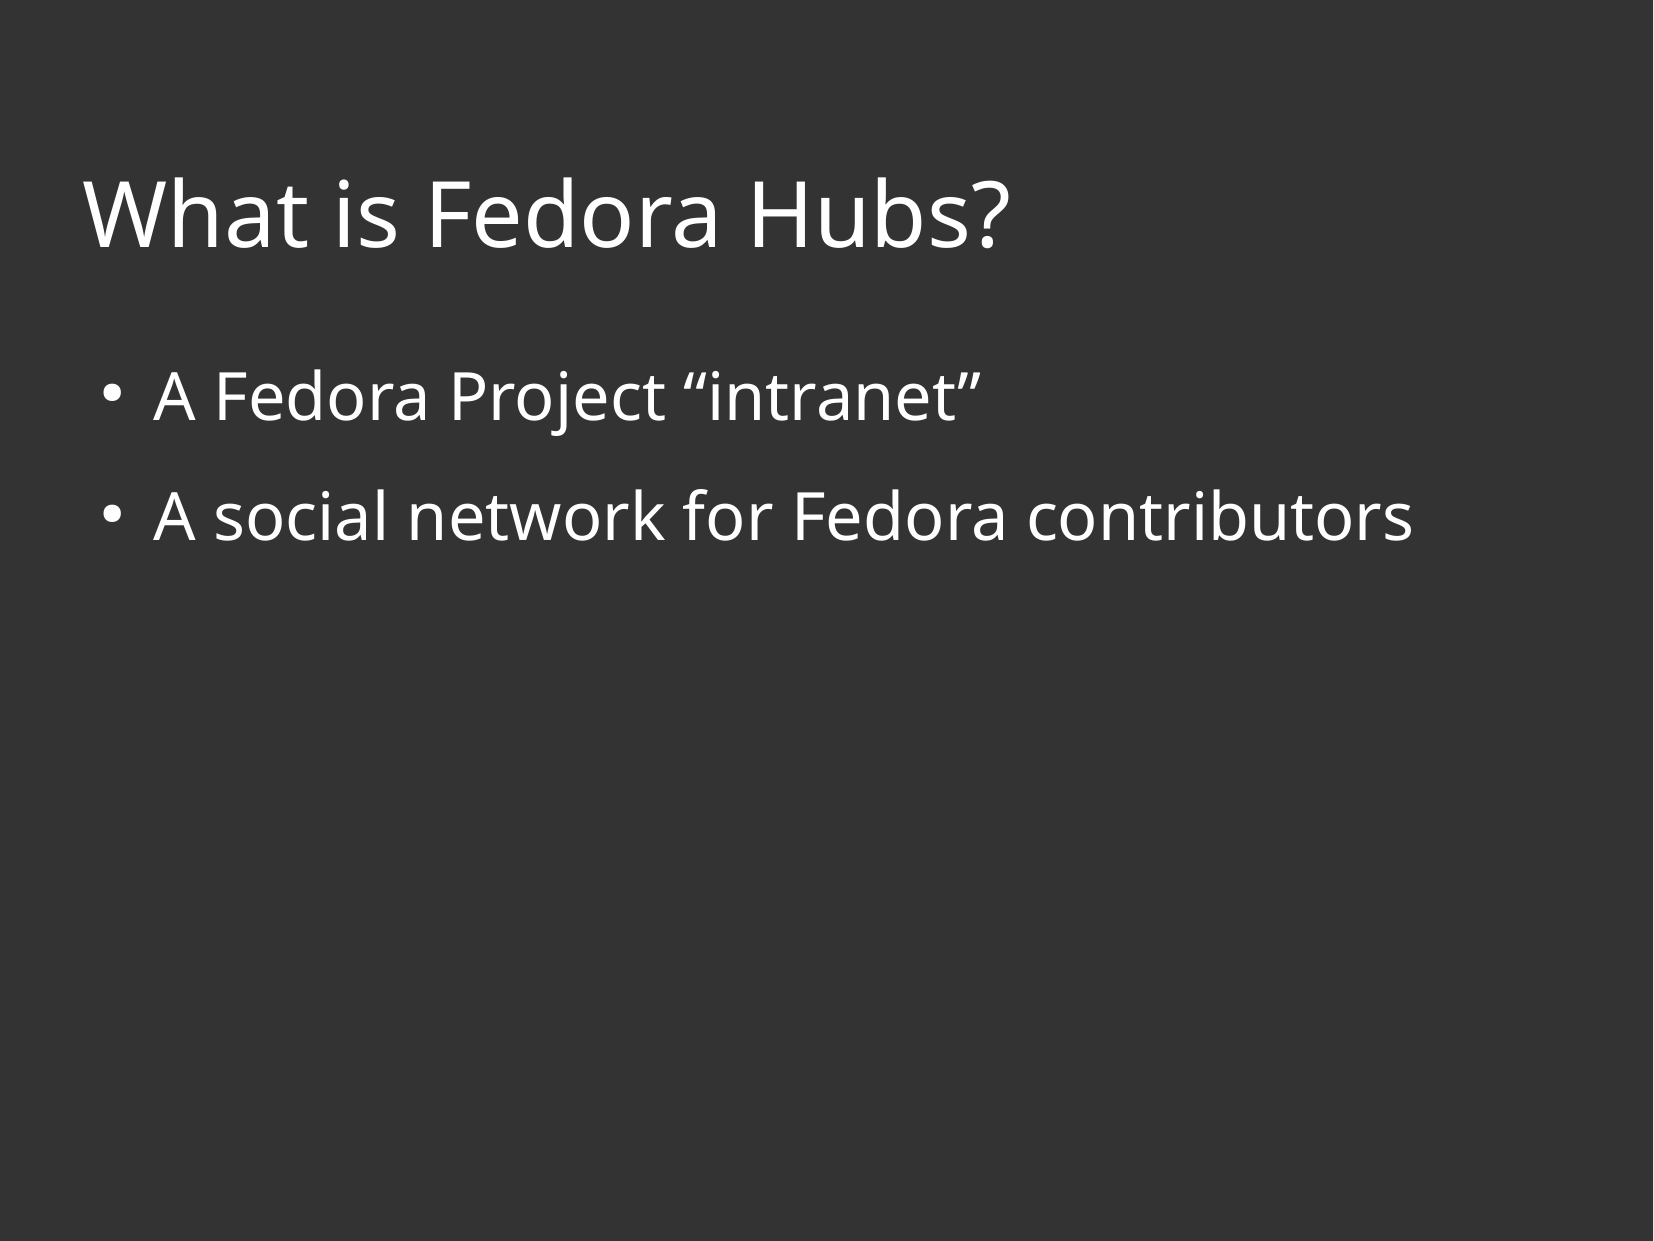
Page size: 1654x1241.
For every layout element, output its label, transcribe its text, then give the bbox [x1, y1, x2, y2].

title What is Fedora Hubs? [82, 108, 1571, 316]
list A Fedora Project “intranet” A social network for Fedora contributors [82, 349, 1571, 1069]
